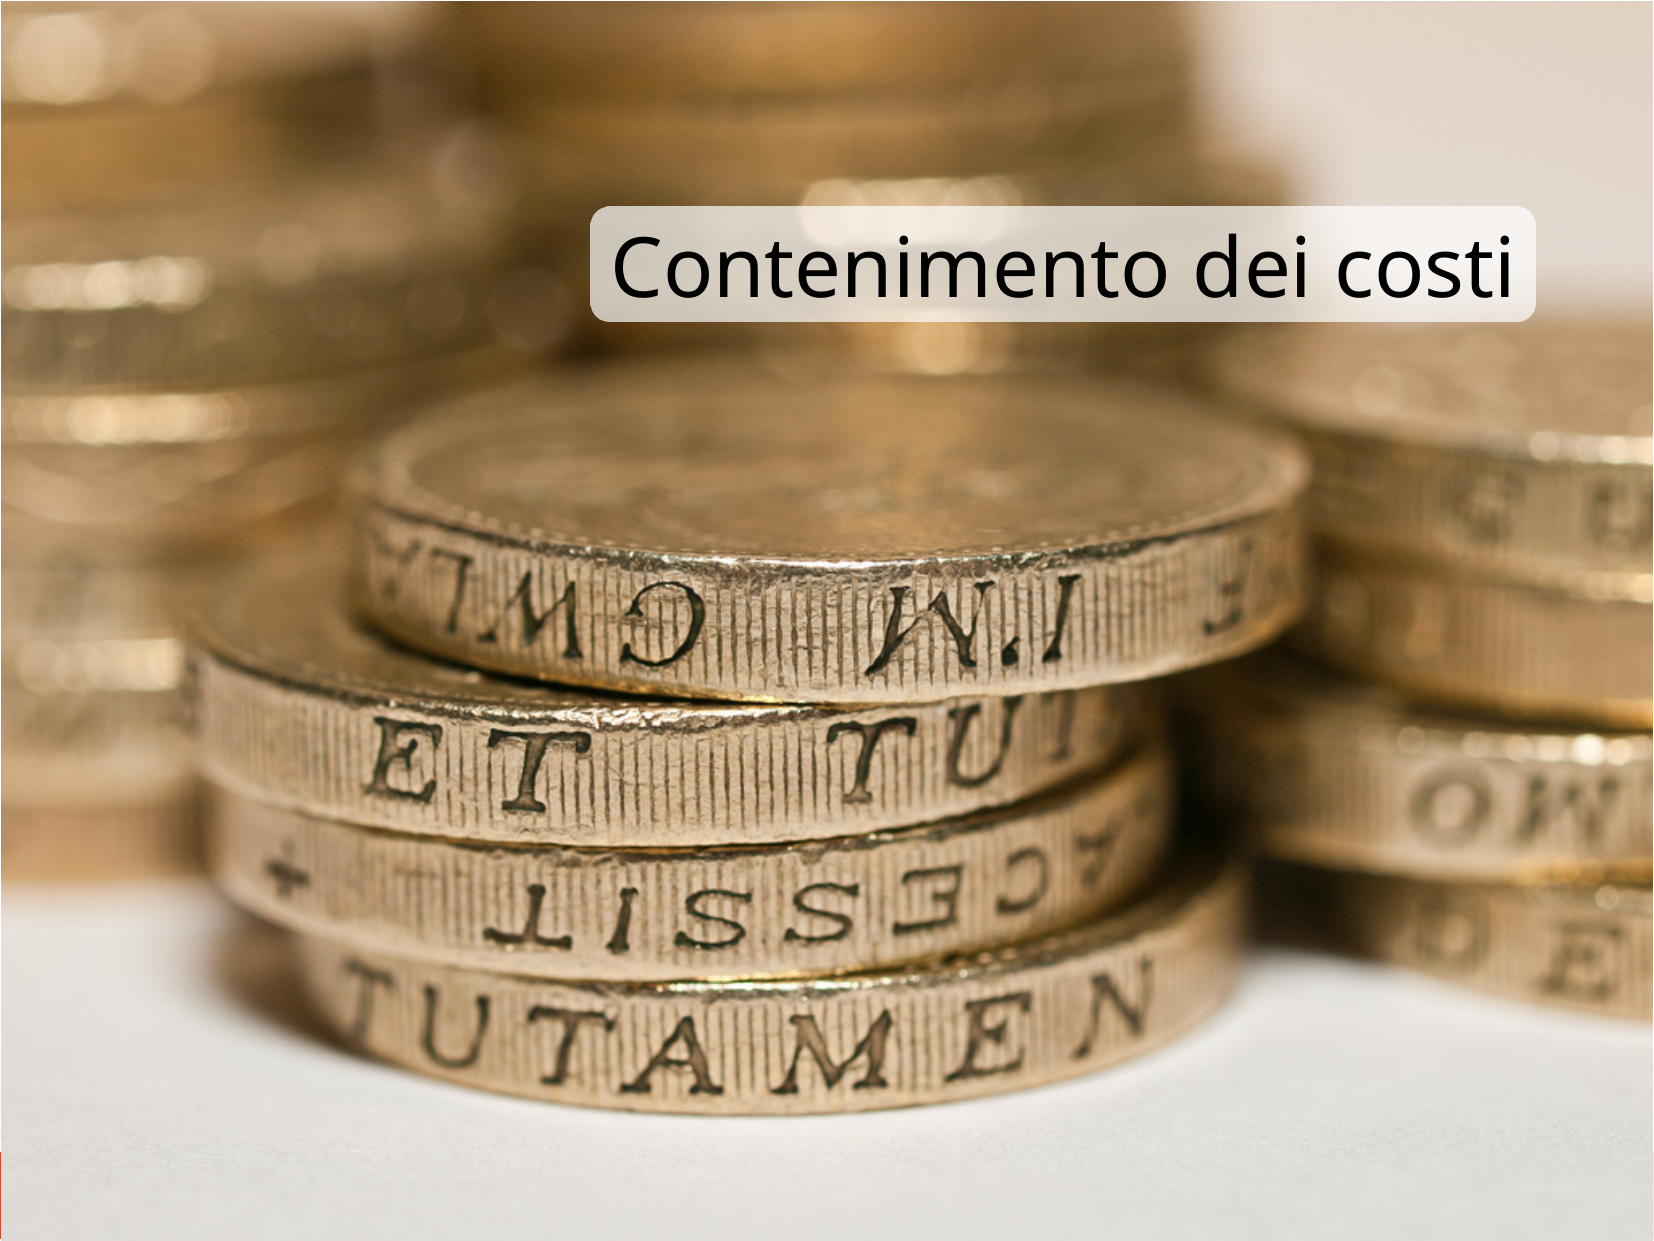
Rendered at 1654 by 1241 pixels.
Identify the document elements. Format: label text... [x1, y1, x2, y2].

text_box Contenimento dei costi [590, 206, 1536, 322]
picture [0, 1, 1654, 1241]
